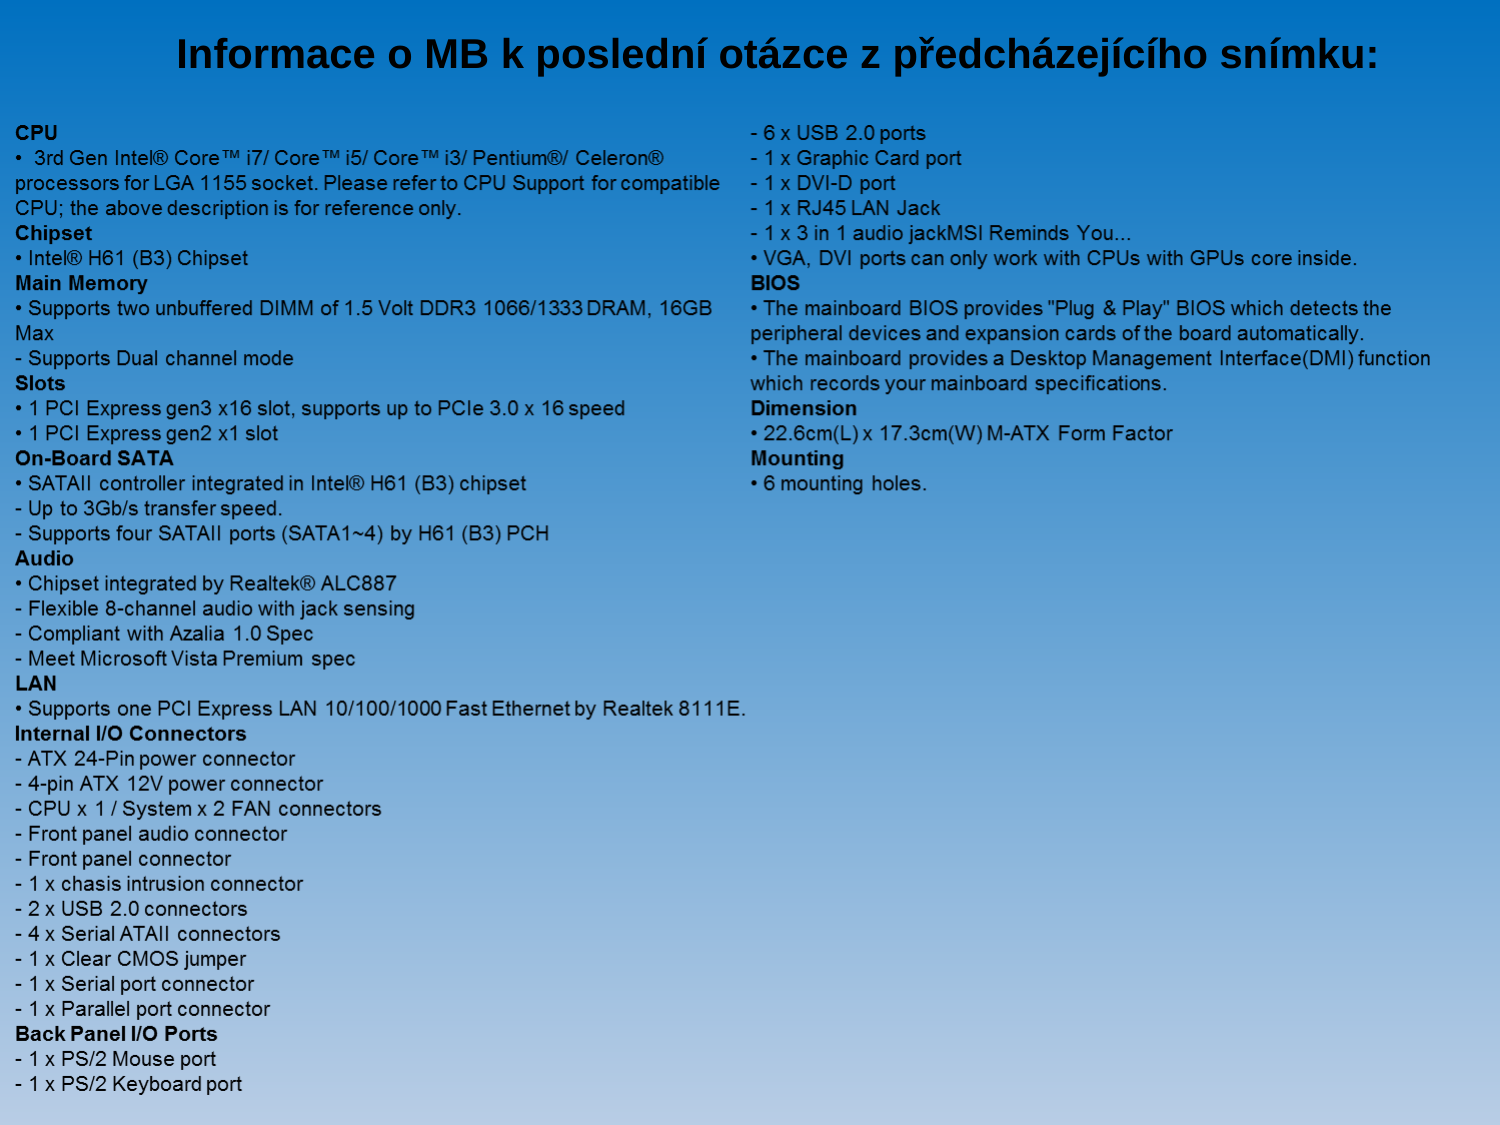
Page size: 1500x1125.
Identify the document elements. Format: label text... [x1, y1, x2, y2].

list Informace o MB k poslední otázce z předcházejícího snímku: [0, 19, 1500, 113]
picture [0, 113, 1500, 1125]
